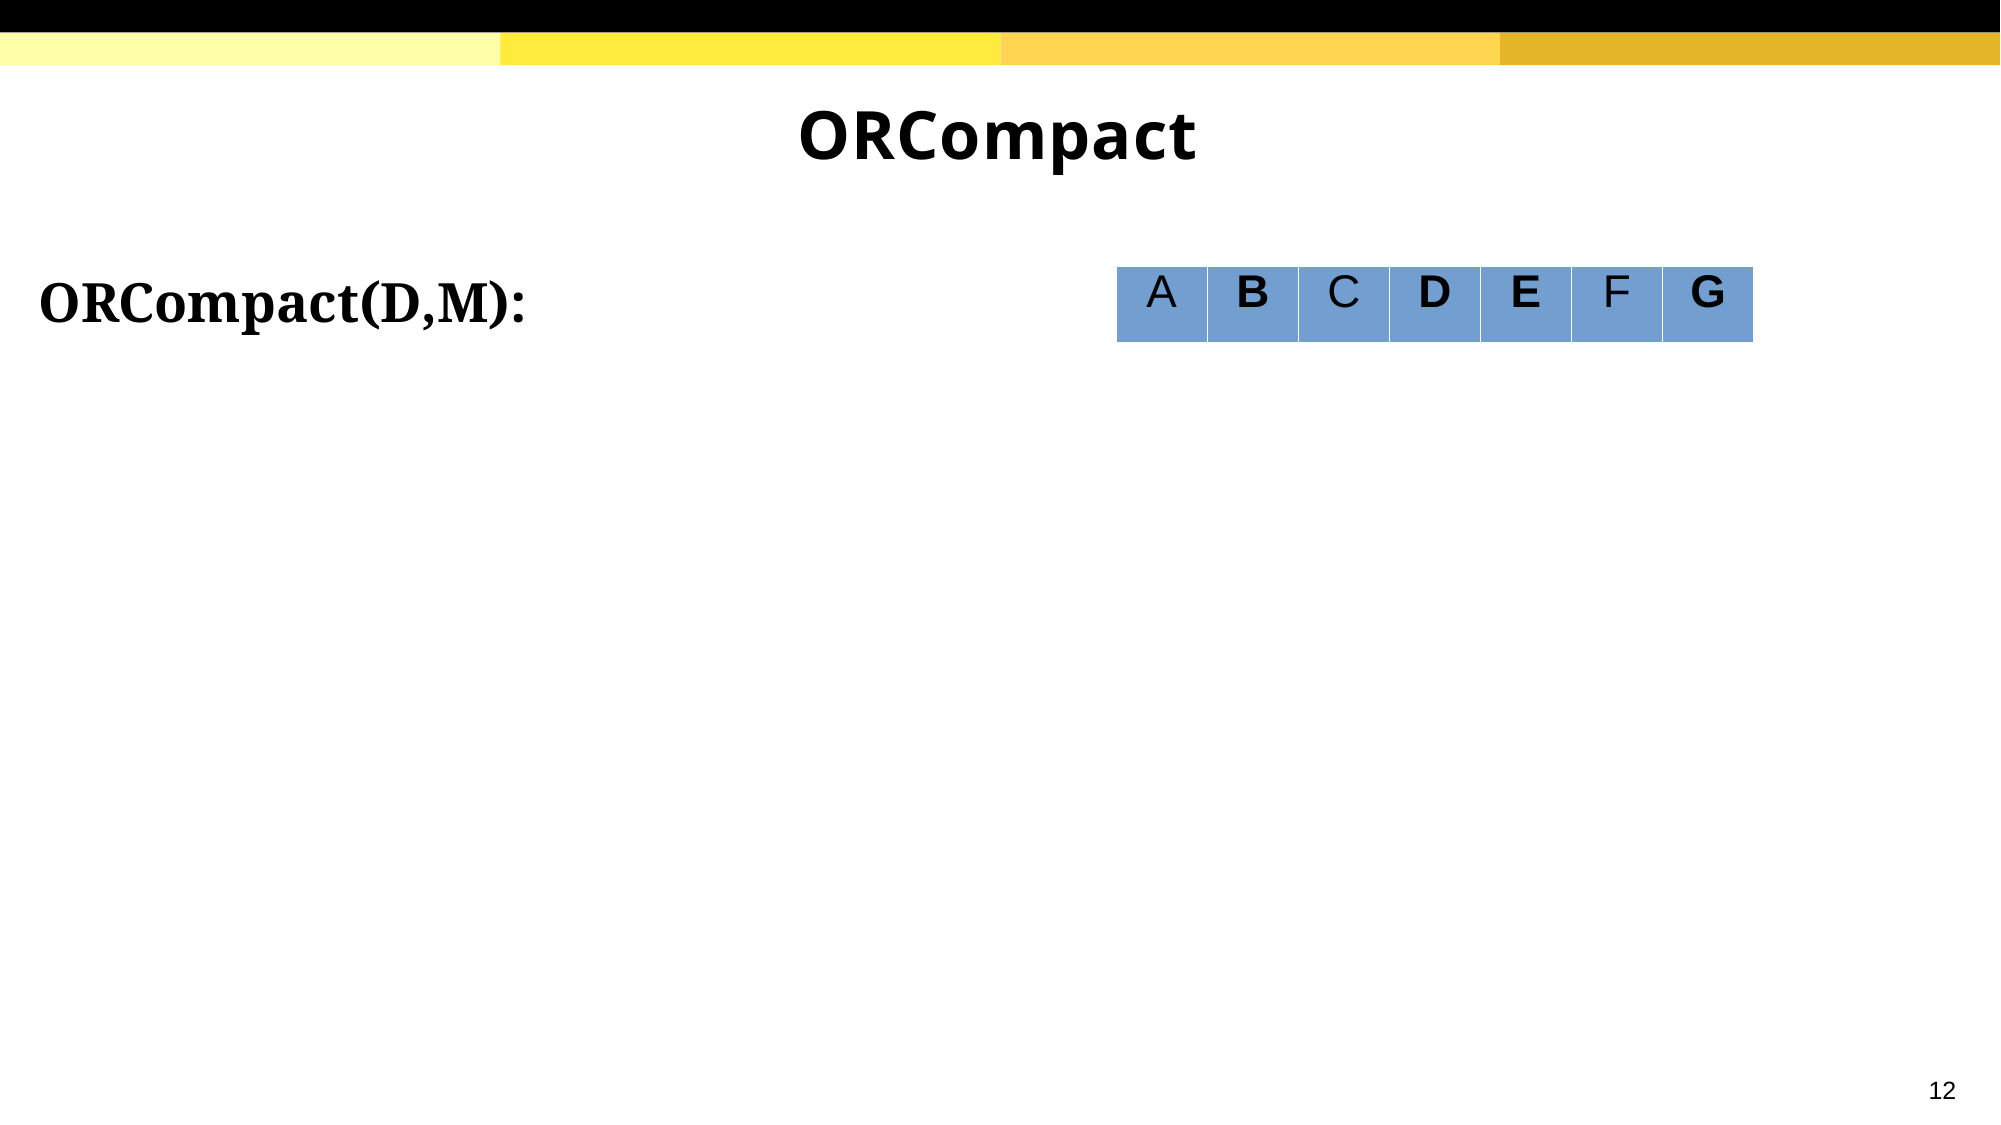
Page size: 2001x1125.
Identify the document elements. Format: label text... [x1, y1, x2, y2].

list ORCompact(D,M): [0, 166, 1689, 1081]
table_header B [1208, 267, 1298, 342]
table_header F [1572, 267, 1662, 342]
table_header A [1117, 267, 1207, 342]
title ORCompact [48, 65, 1947, 213]
table_header C [1299, 267, 1389, 342]
table_header D [1390, 267, 1480, 342]
text_box 12 [1913, 1069, 1972, 1113]
table_header E [1481, 267, 1571, 342]
table_header G [1663, 267, 1753, 342]
